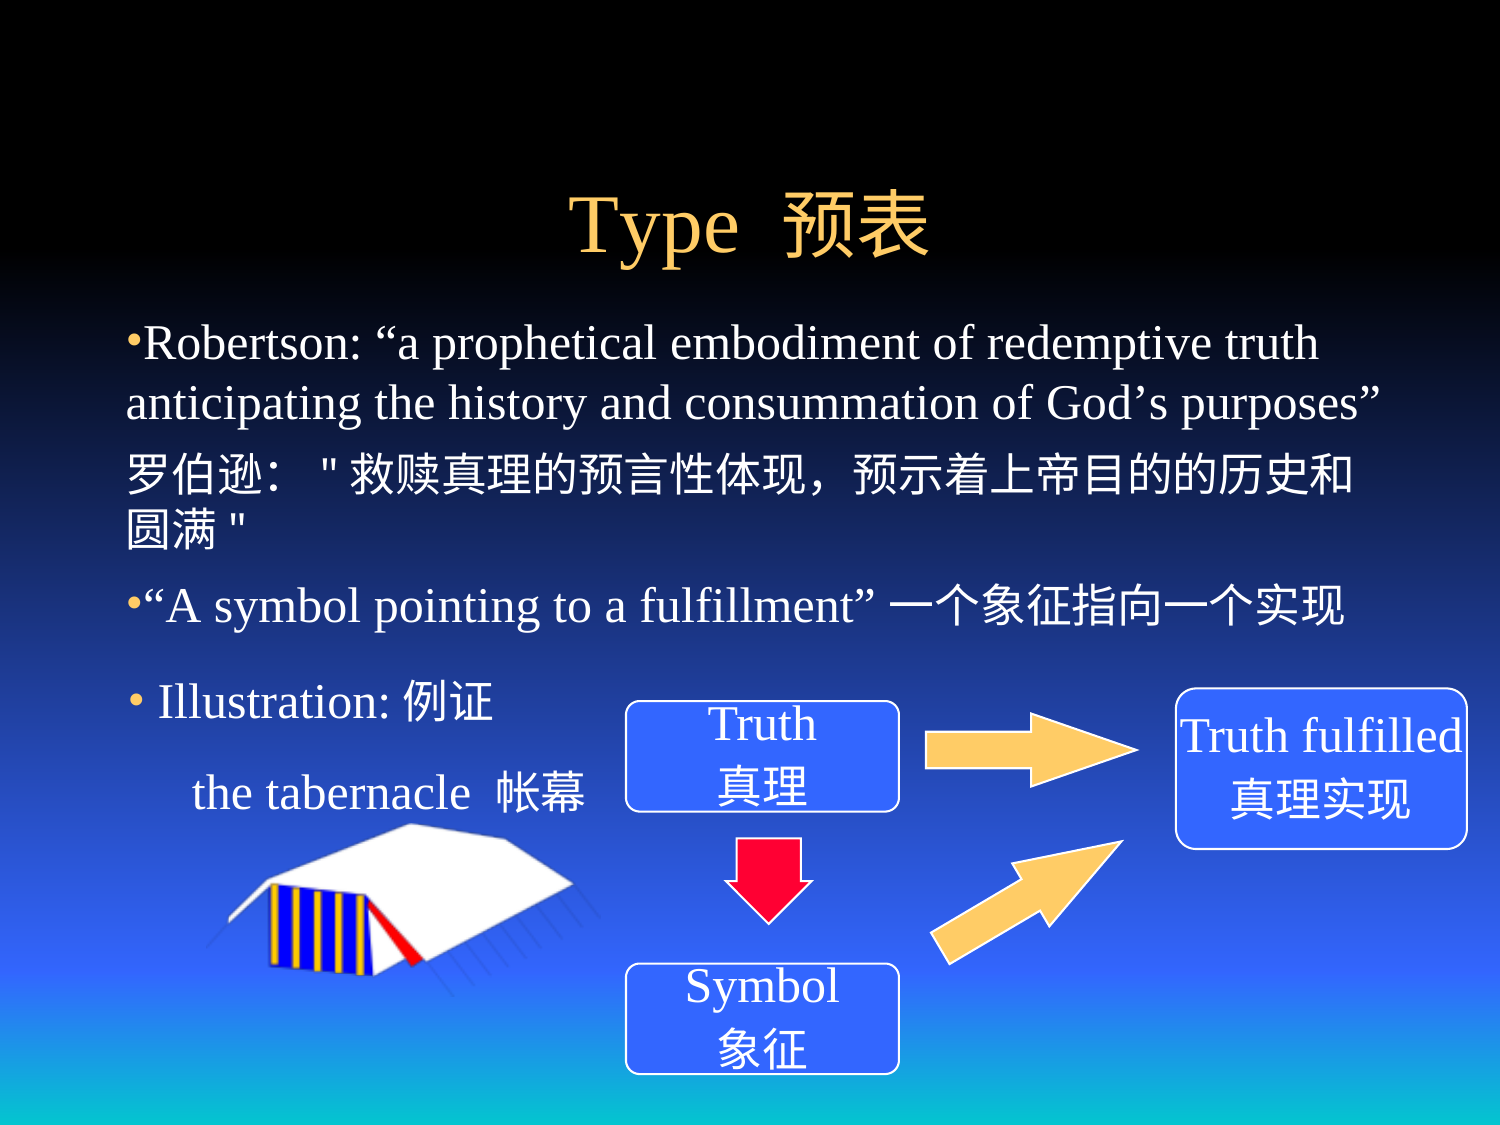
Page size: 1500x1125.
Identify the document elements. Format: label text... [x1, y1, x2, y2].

text_box Illustration:例证 the tabernacle 帐幕 [112, 658, 751, 837]
text_box [725, 838, 812, 924]
text_box [925, 713, 1137, 787]
text_box Truth 真理 [751, 701, 899, 812]
list Robertson: “a prophetical embodiment of redemptive truth anticipating the history and consummation of God’s purposes” 罗伯逊："救赎真理的预言性体现，预示着上帝目的的历史和圆满" “A symbol pointing to a fulfillment”一个象征指向一个实现 [110, 301, 1415, 644]
text_box Symbol 象征 [625, 963, 899, 1075]
title Type 预表 [112, 160, 1388, 277]
text_box [931, 841, 1122, 965]
text_box Truth fulfilled 真理实现 [1175, 688, 1467, 849]
picture [206, 823, 601, 997]
